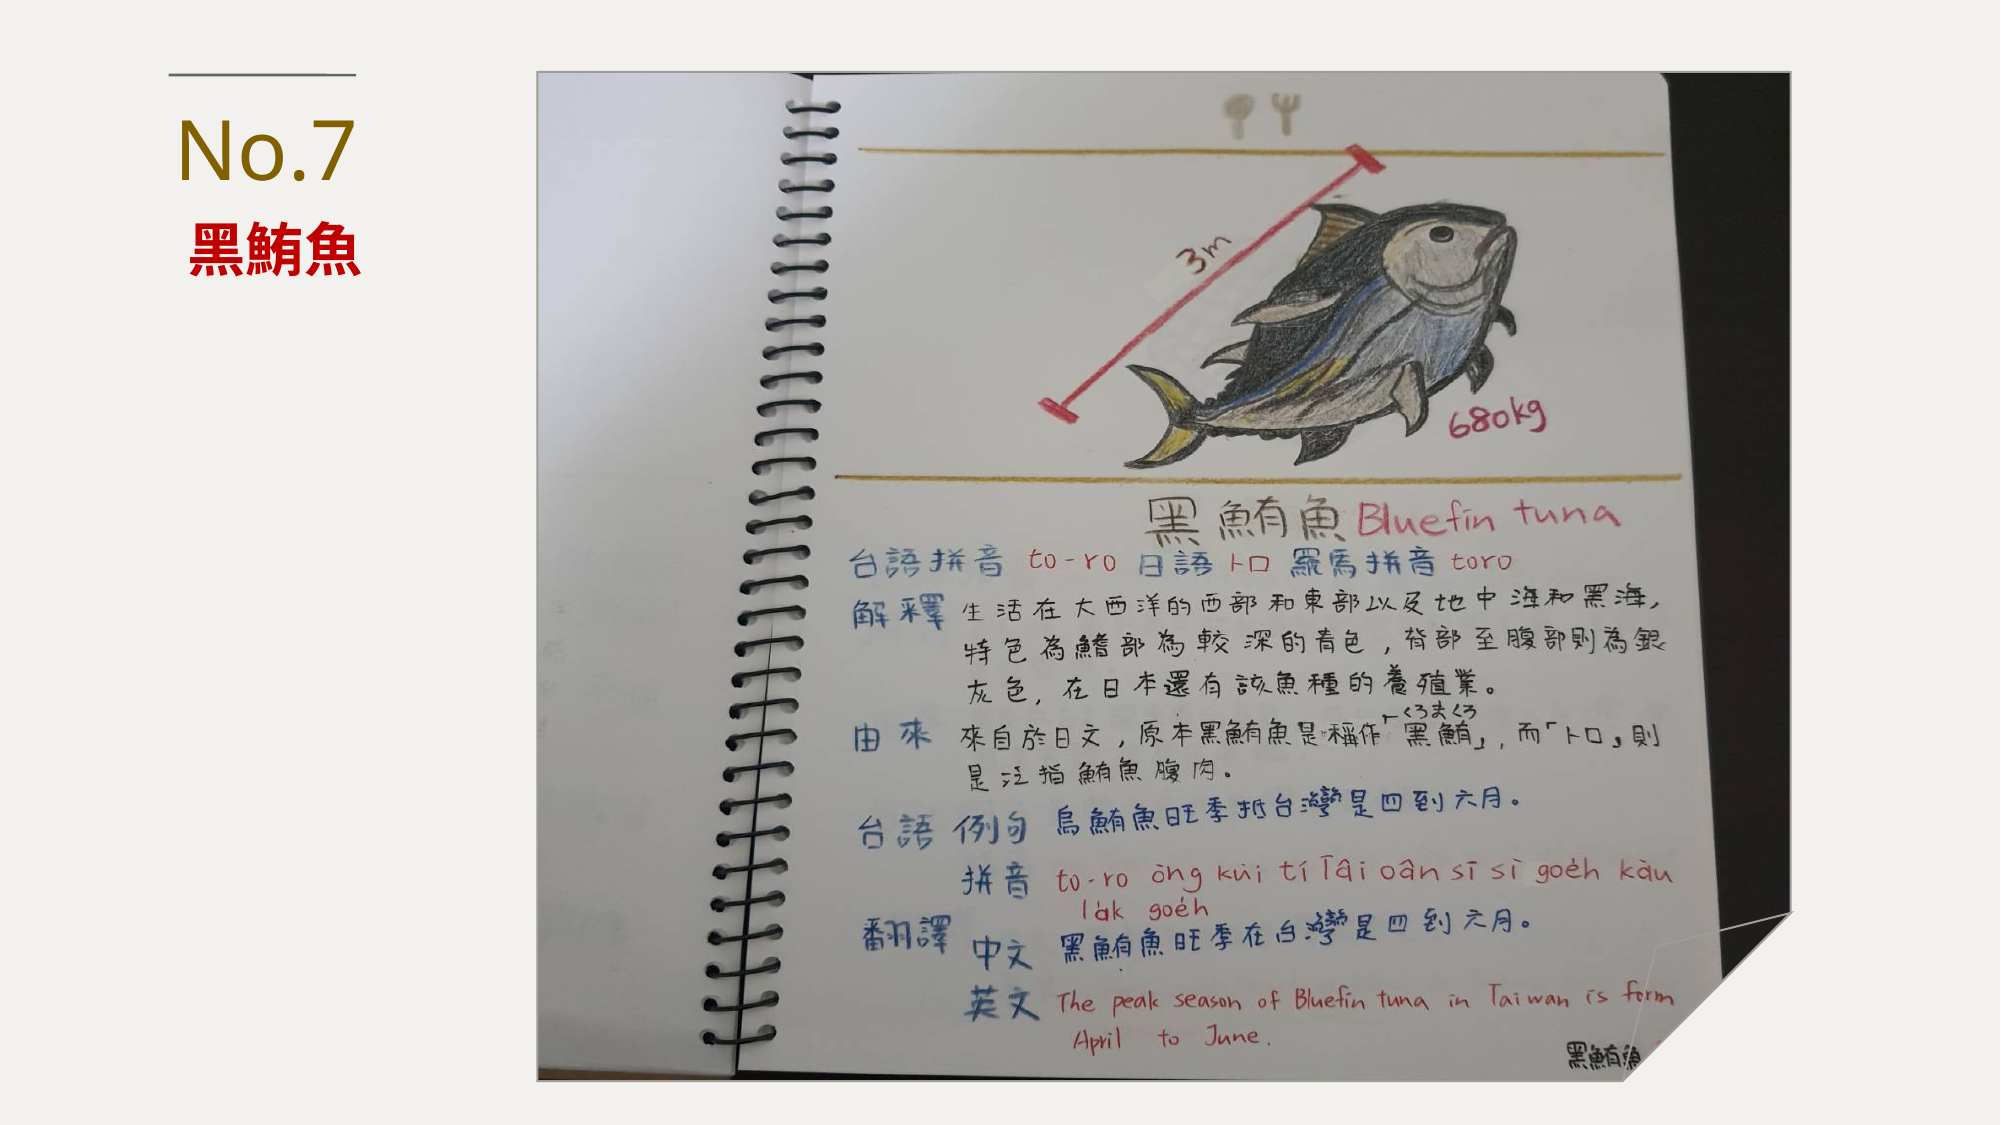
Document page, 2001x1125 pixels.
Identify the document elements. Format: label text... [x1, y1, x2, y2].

text_box 黑鮪魚 [172, 206, 379, 291]
text_box [537, 71, 1791, 1082]
text_box No.7 [159, 90, 397, 205]
